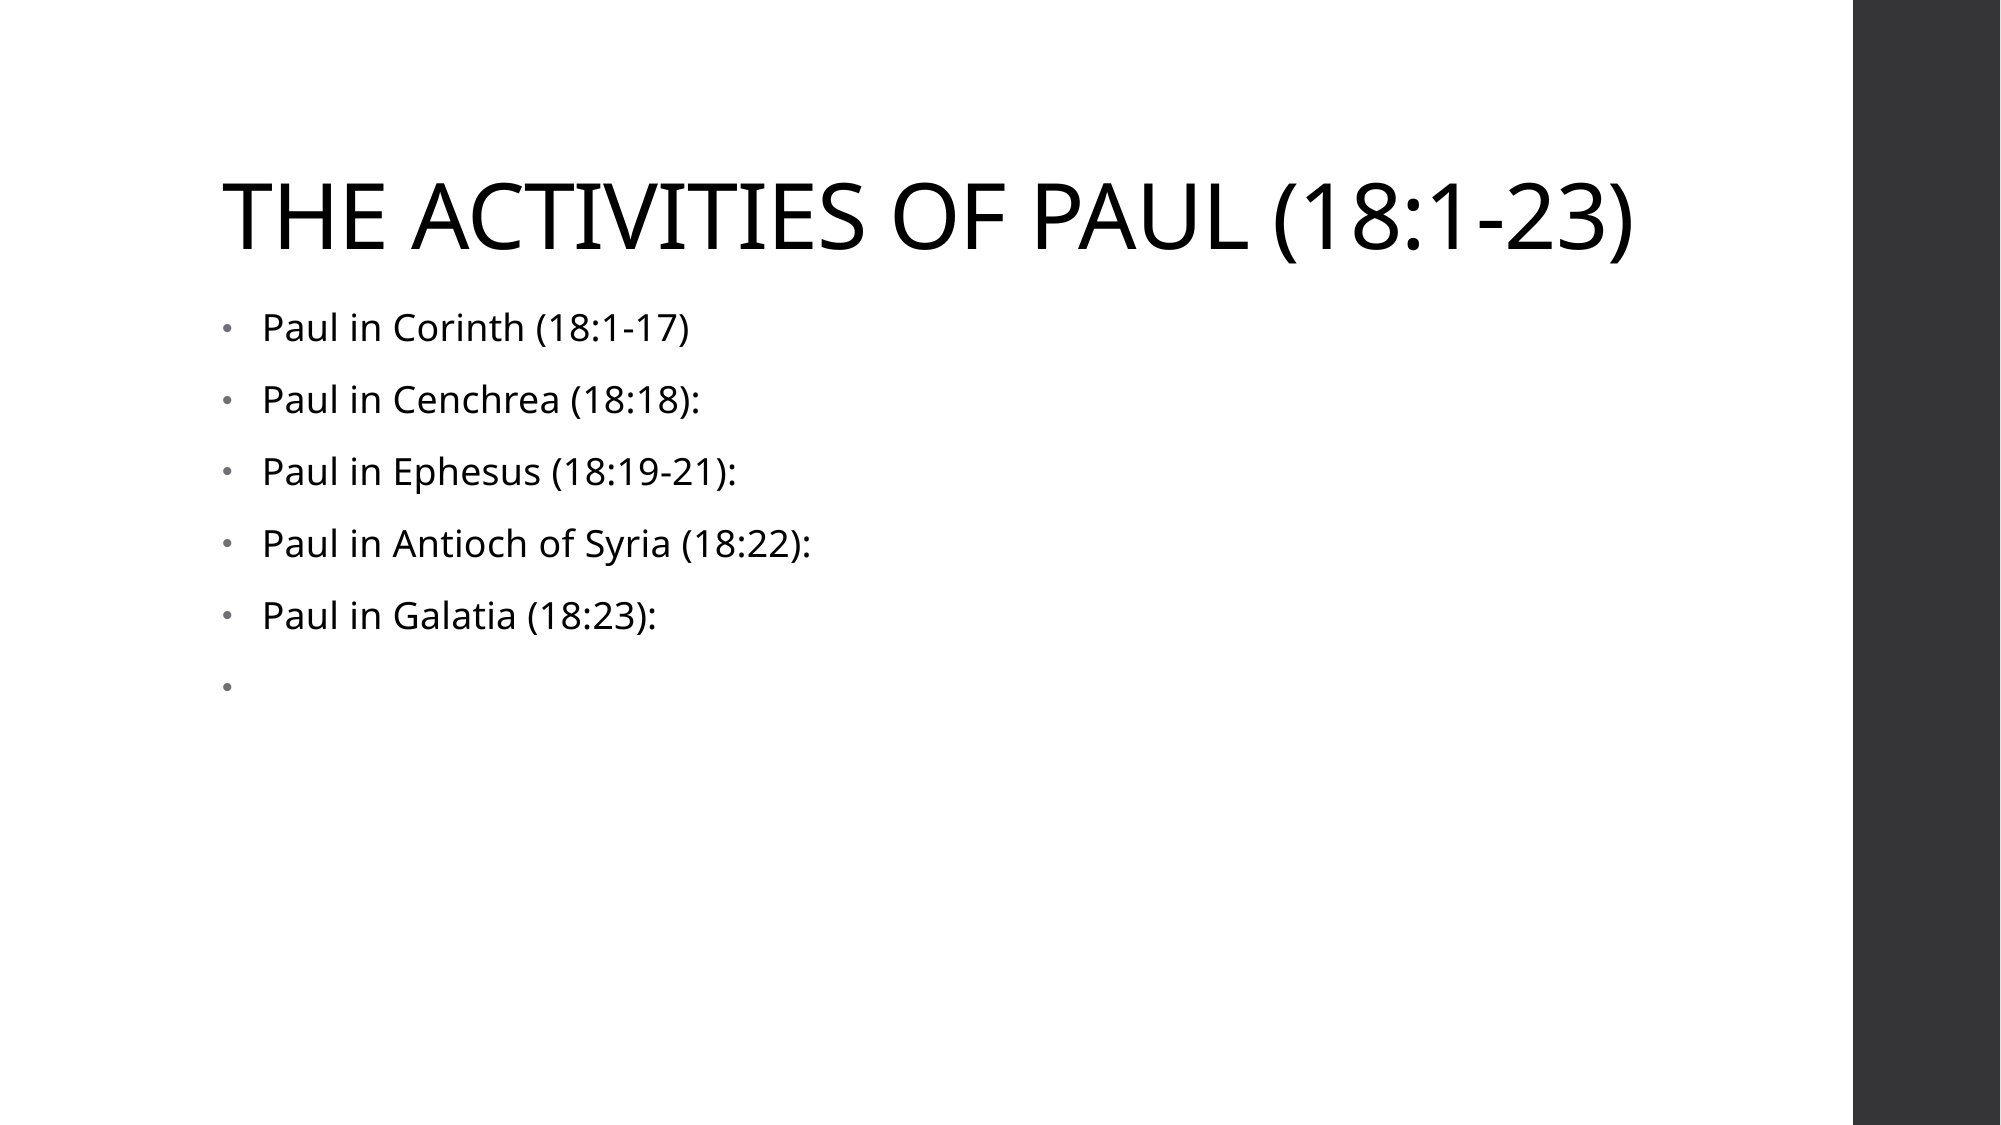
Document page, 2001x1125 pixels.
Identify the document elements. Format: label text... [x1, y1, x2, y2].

list Paul in Corinth (18:1-17) Paul in Cenchrea (18:18): Paul in Ephesus (18:19-21): Paul in Antioch of Syria (18:22): Paul in Galatia (18:23): [206, 299, 1617, 1014]
title THE ACTIVITIES OF PAUL (18:1-23) [206, 60, 1797, 278]
